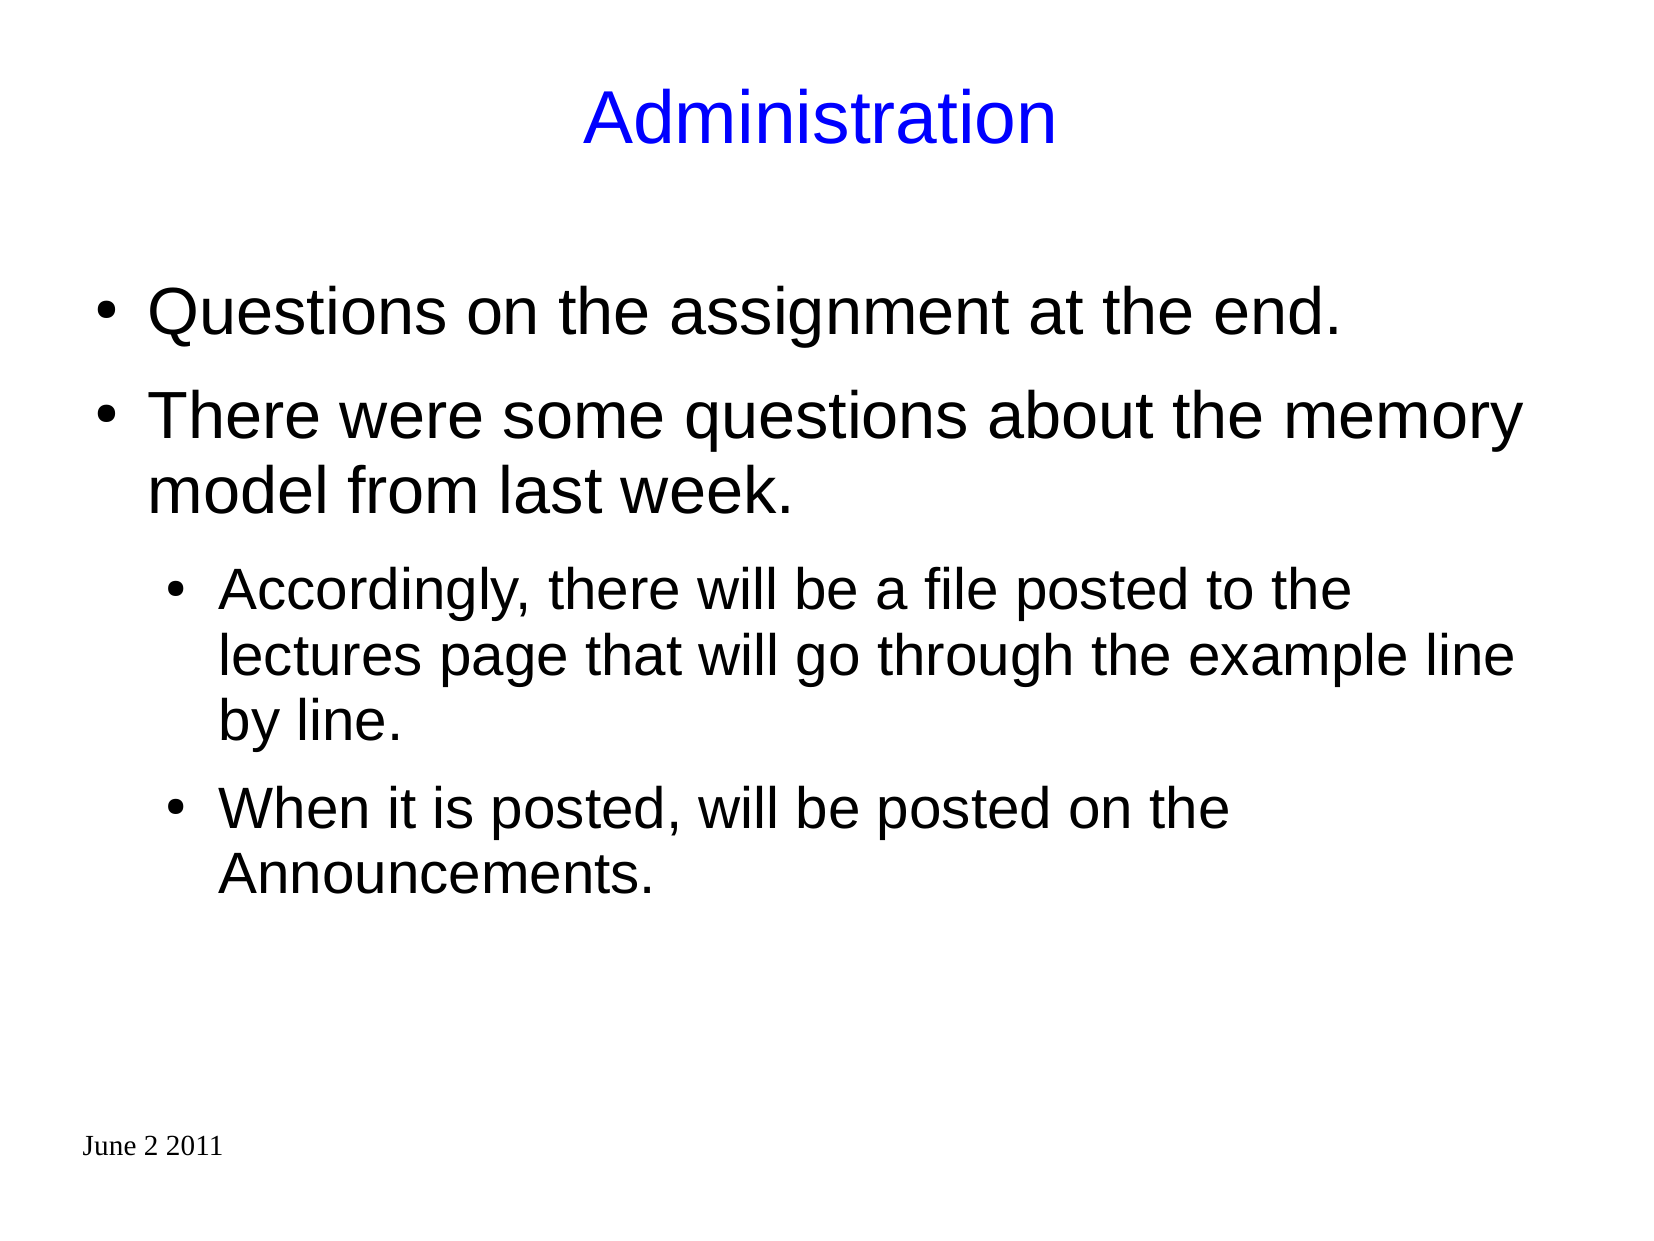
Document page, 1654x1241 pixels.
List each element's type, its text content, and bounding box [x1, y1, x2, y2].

list Questions on the assignment at the end. There were some questions about the memory model from last week. Accordingly, there will be a file posted to the lectures page that will go through the example line by line. When it is posted, will be posted on the Announcements. [76, 274, 1565, 1093]
title Administration [76, 58, 1565, 178]
